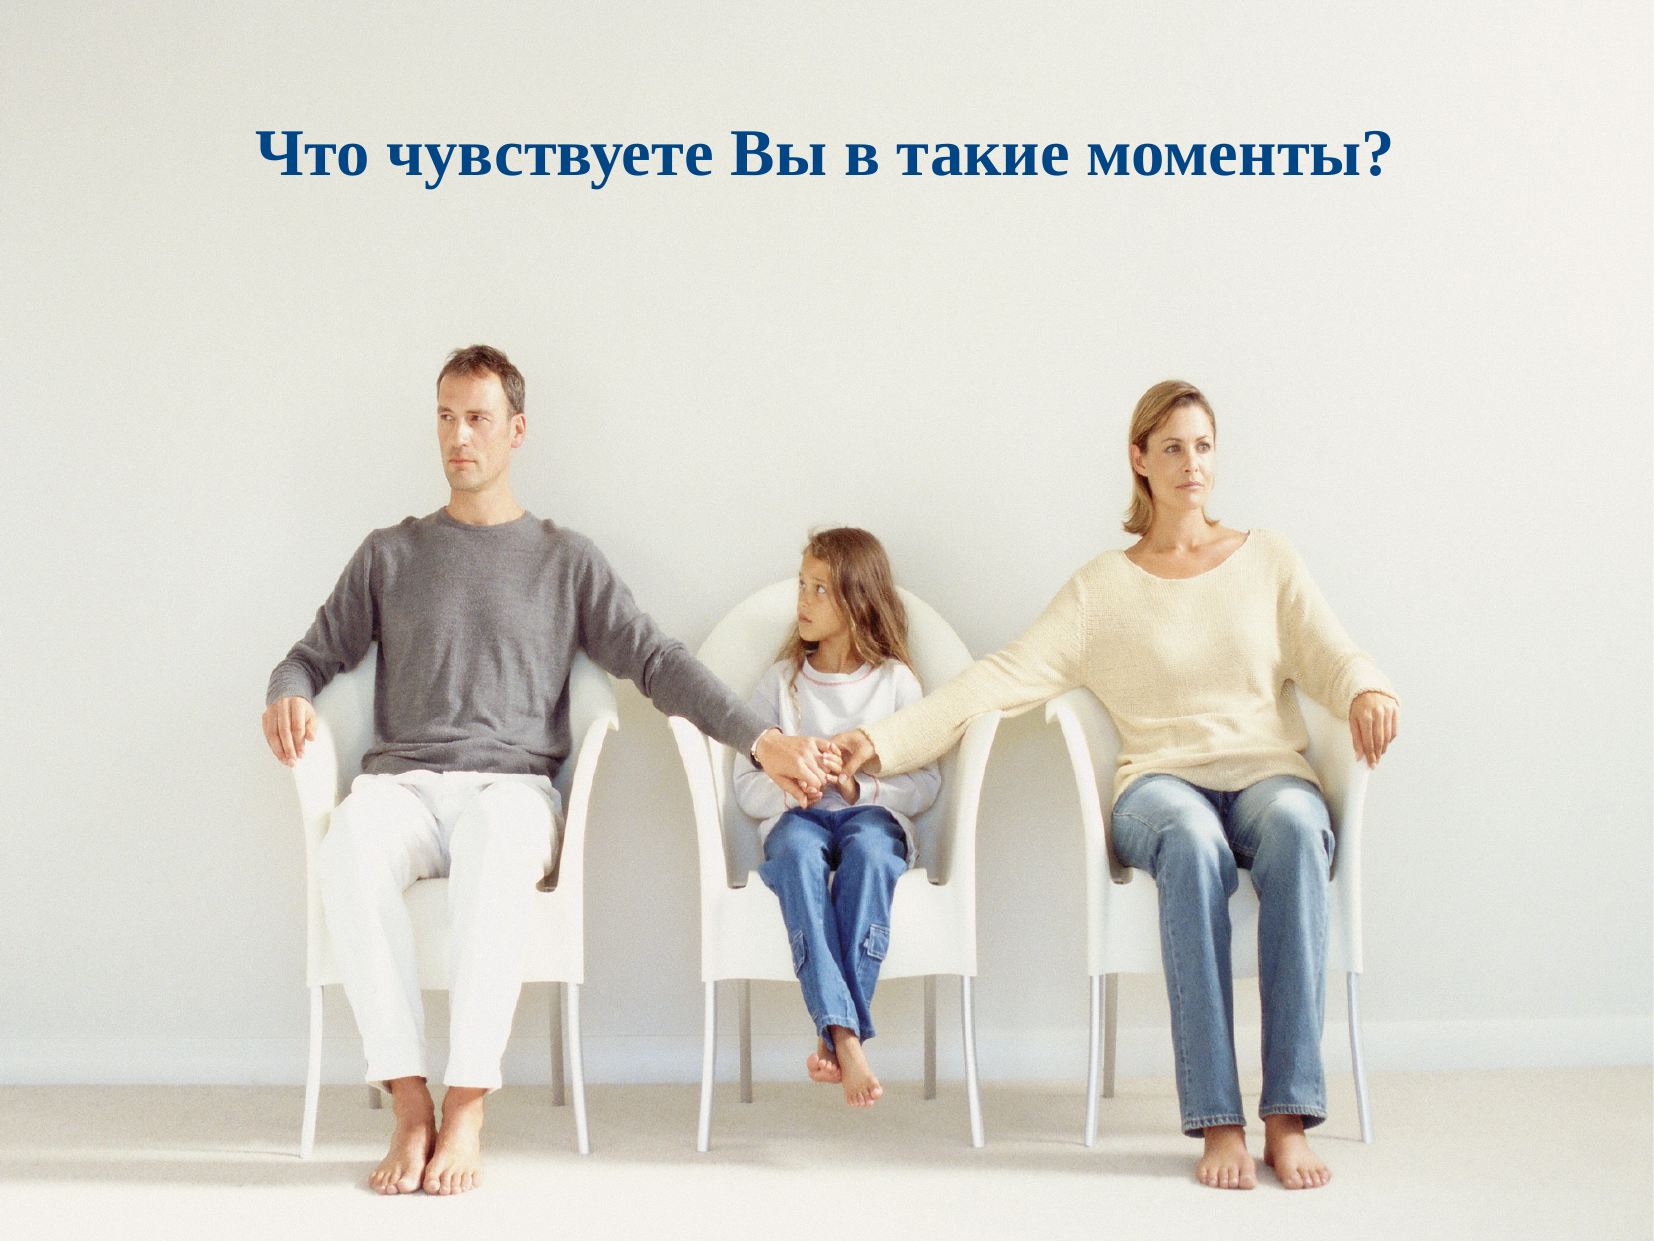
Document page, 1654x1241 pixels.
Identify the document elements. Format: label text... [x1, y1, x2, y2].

text_box Что чувствуете Вы в такие моменты? [82, 22, 1570, 284]
picture [0, 0, 1654, 1241]
